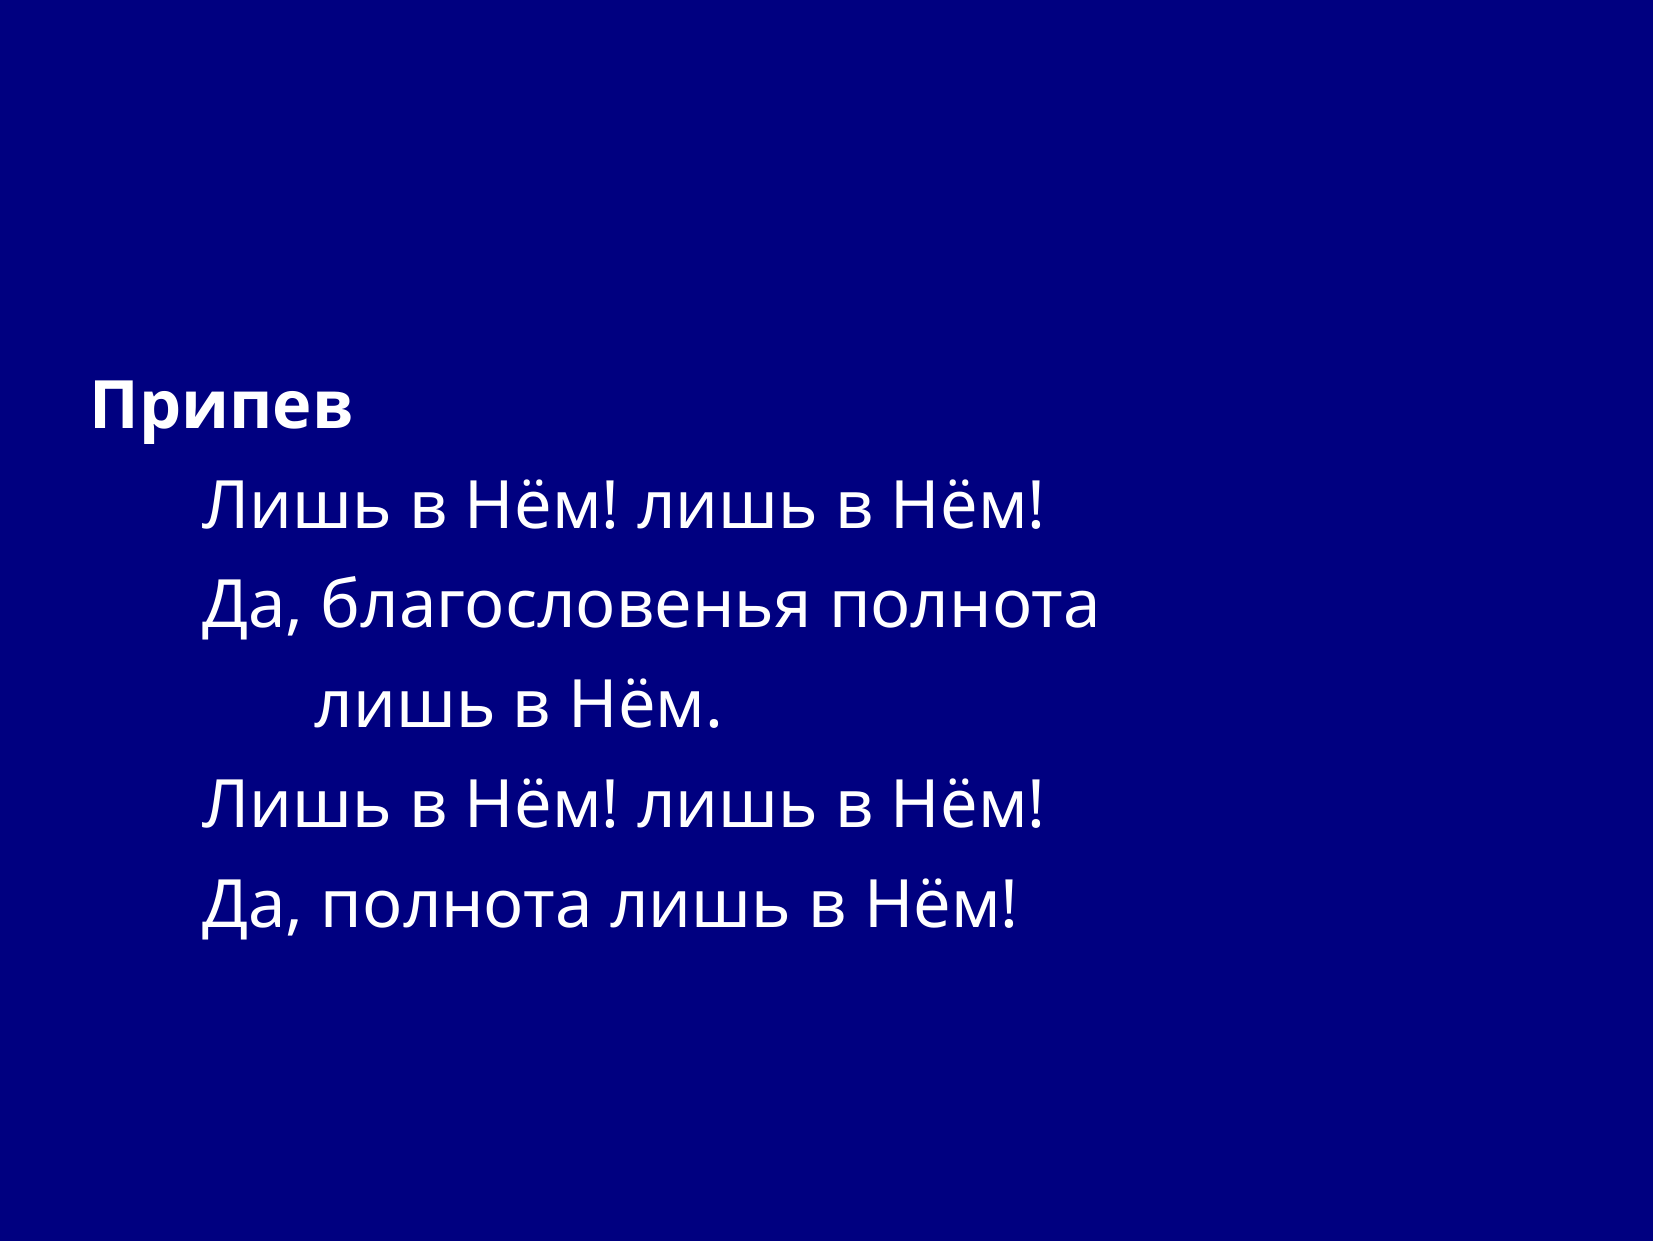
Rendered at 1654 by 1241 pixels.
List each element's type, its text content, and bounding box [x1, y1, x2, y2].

text_box Припев Лишь в Нём! лишь в Нём! Да, благословенья полнота лишь в Нём. Лишь в Нём! лишь в Нём! Да, полнота лишь в Нём! [75, 150, 1576, 1163]
